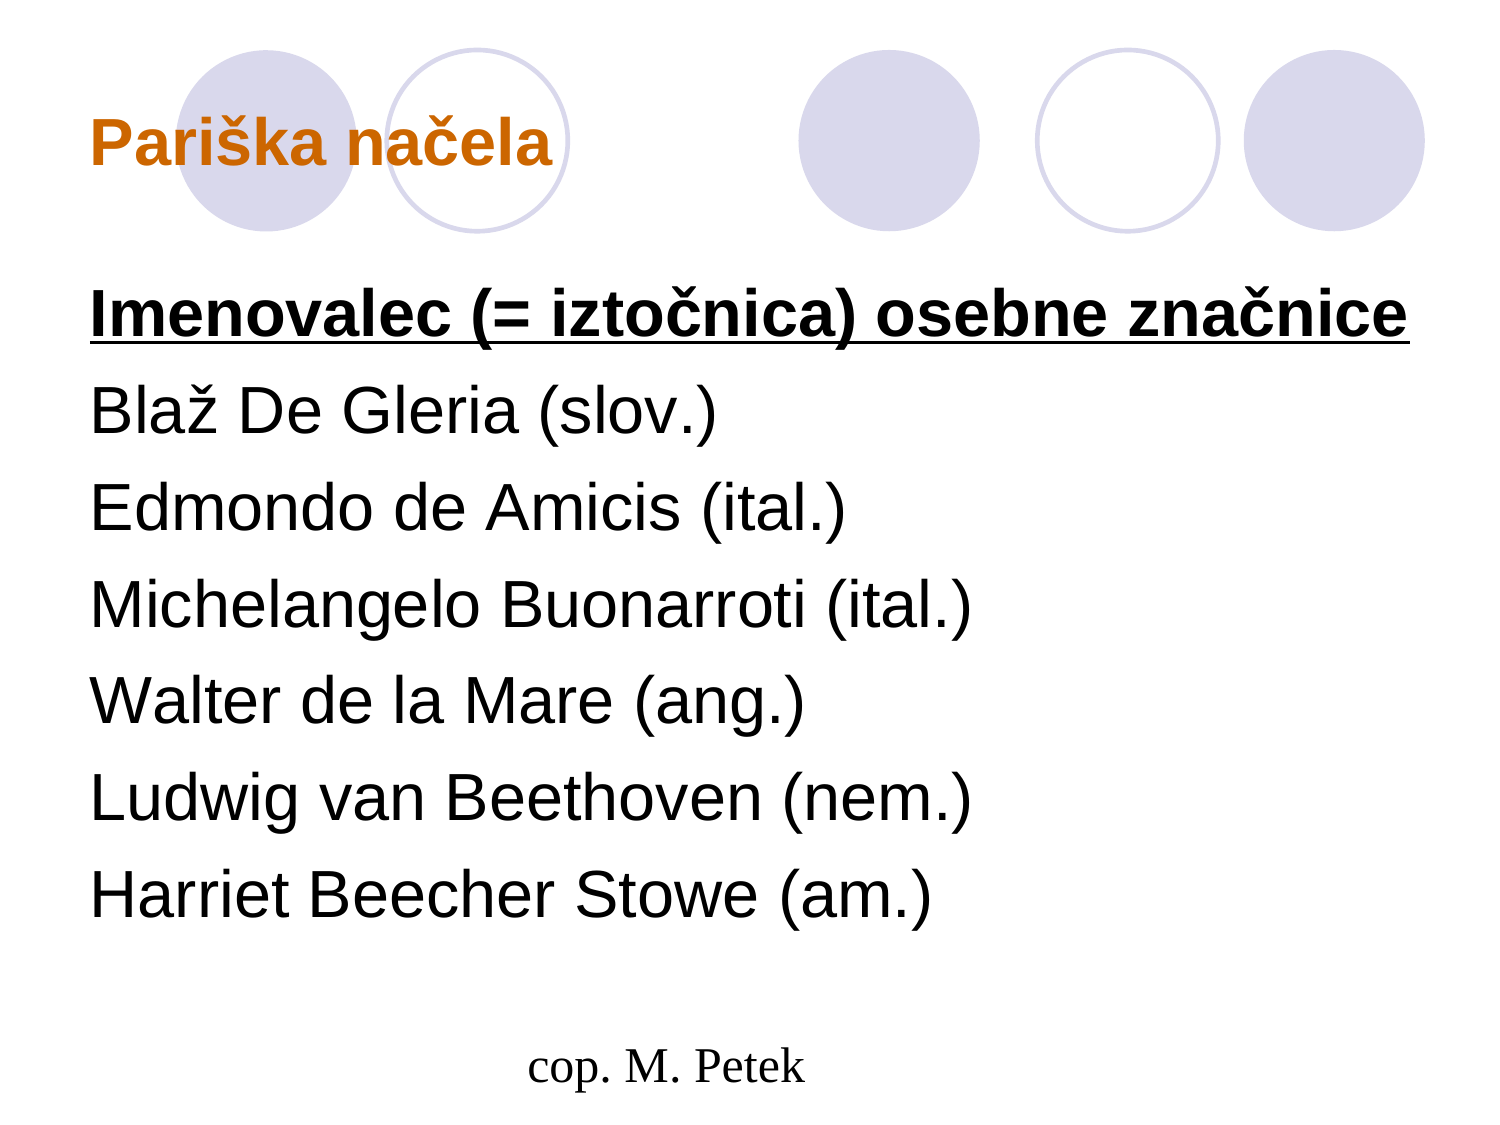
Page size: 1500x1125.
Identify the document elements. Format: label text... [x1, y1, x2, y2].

title Pariška načela [75, 45, 1426, 233]
list Imenovalec (= iztočnica) osebne značnice Blaž De Gleria (slov.) Edmondo de Amicis (ital.) Michelangelo Buonarroti (ital.) Walter de la Mare (ang.) Ludwig van Beethoven (nem.) Harriet Beecher Stowe (am.) [75, 262, 1426, 1018]
